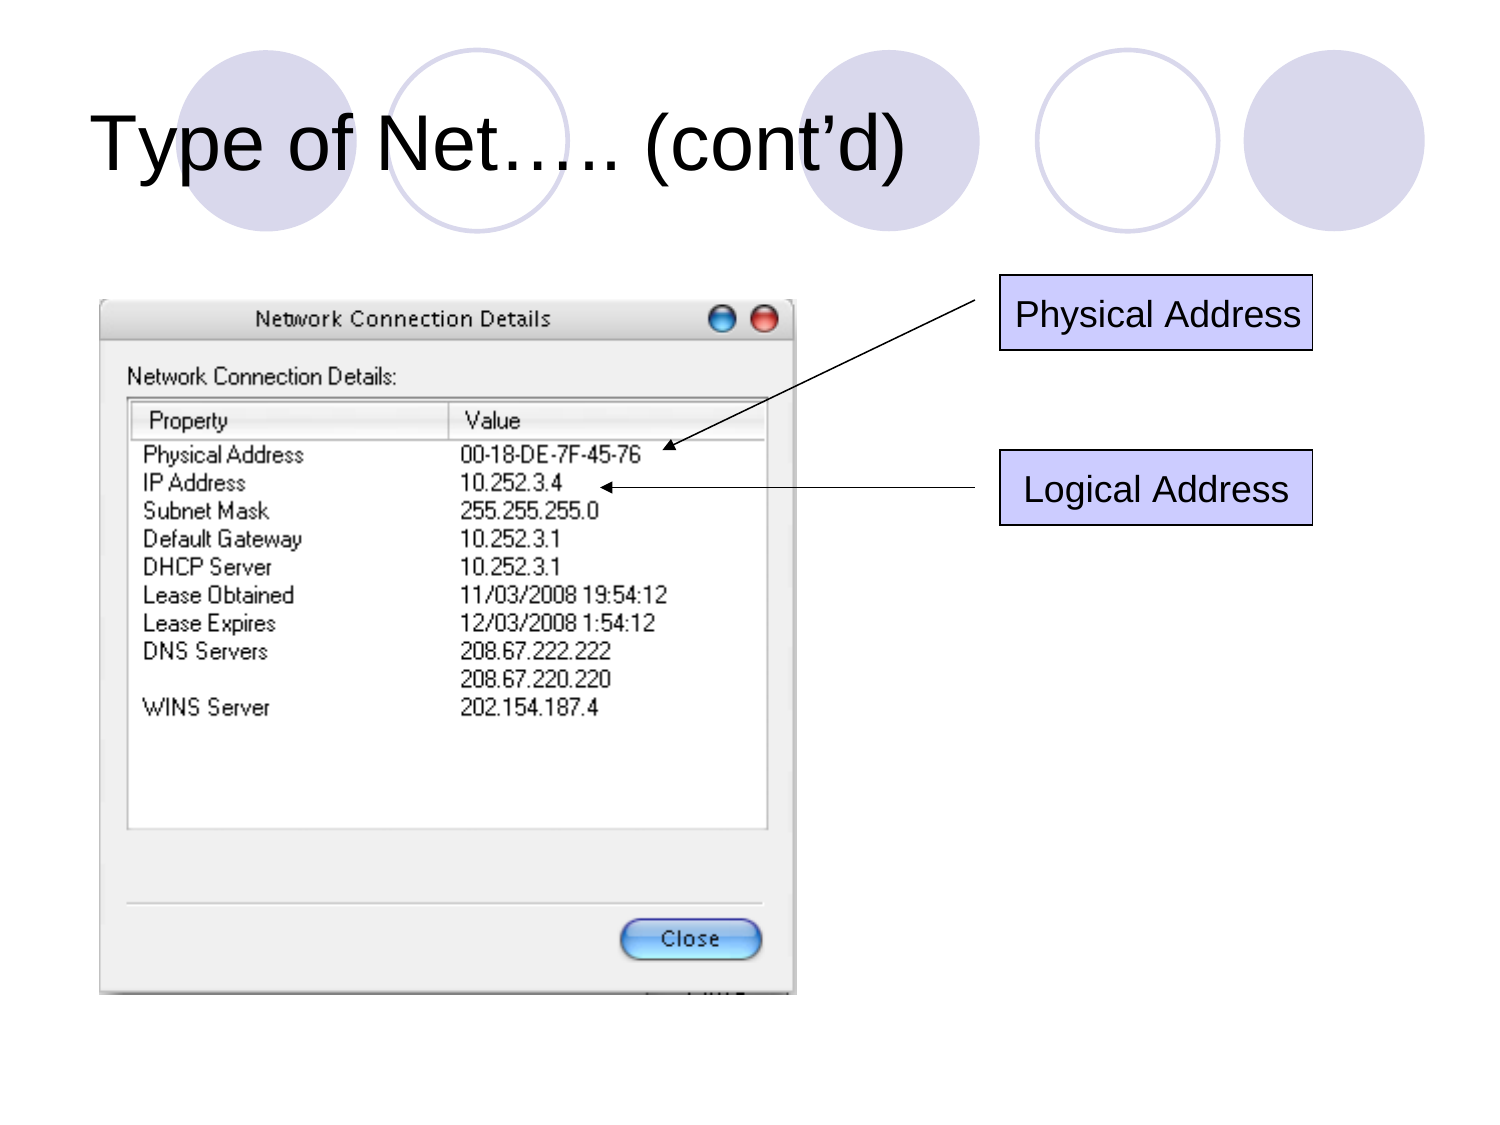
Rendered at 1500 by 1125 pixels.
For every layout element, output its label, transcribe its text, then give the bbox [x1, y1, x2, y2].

text_box Logical Address [999, 450, 1313, 526]
title Type of Net….. (cont’d) [75, 45, 1426, 233]
picture [99, 299, 797, 995]
text_box Physical Address [999, 275, 1313, 351]
